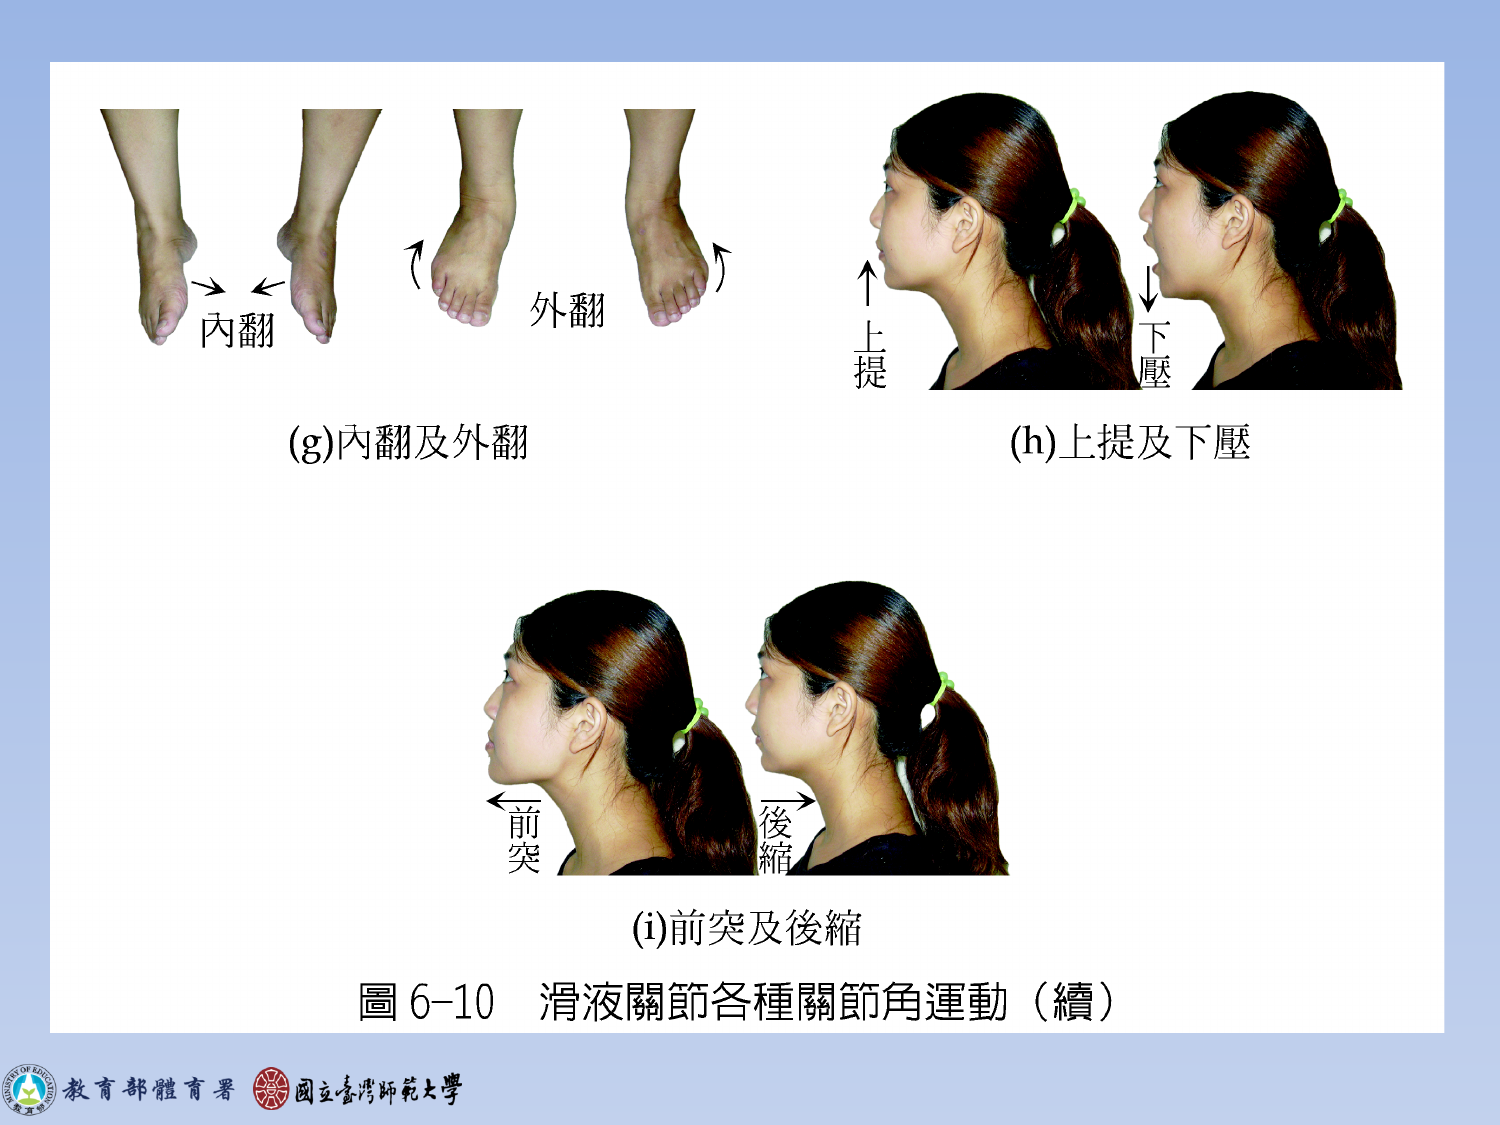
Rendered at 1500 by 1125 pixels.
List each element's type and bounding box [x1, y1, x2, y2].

picture [50, 62, 1445, 1033]
